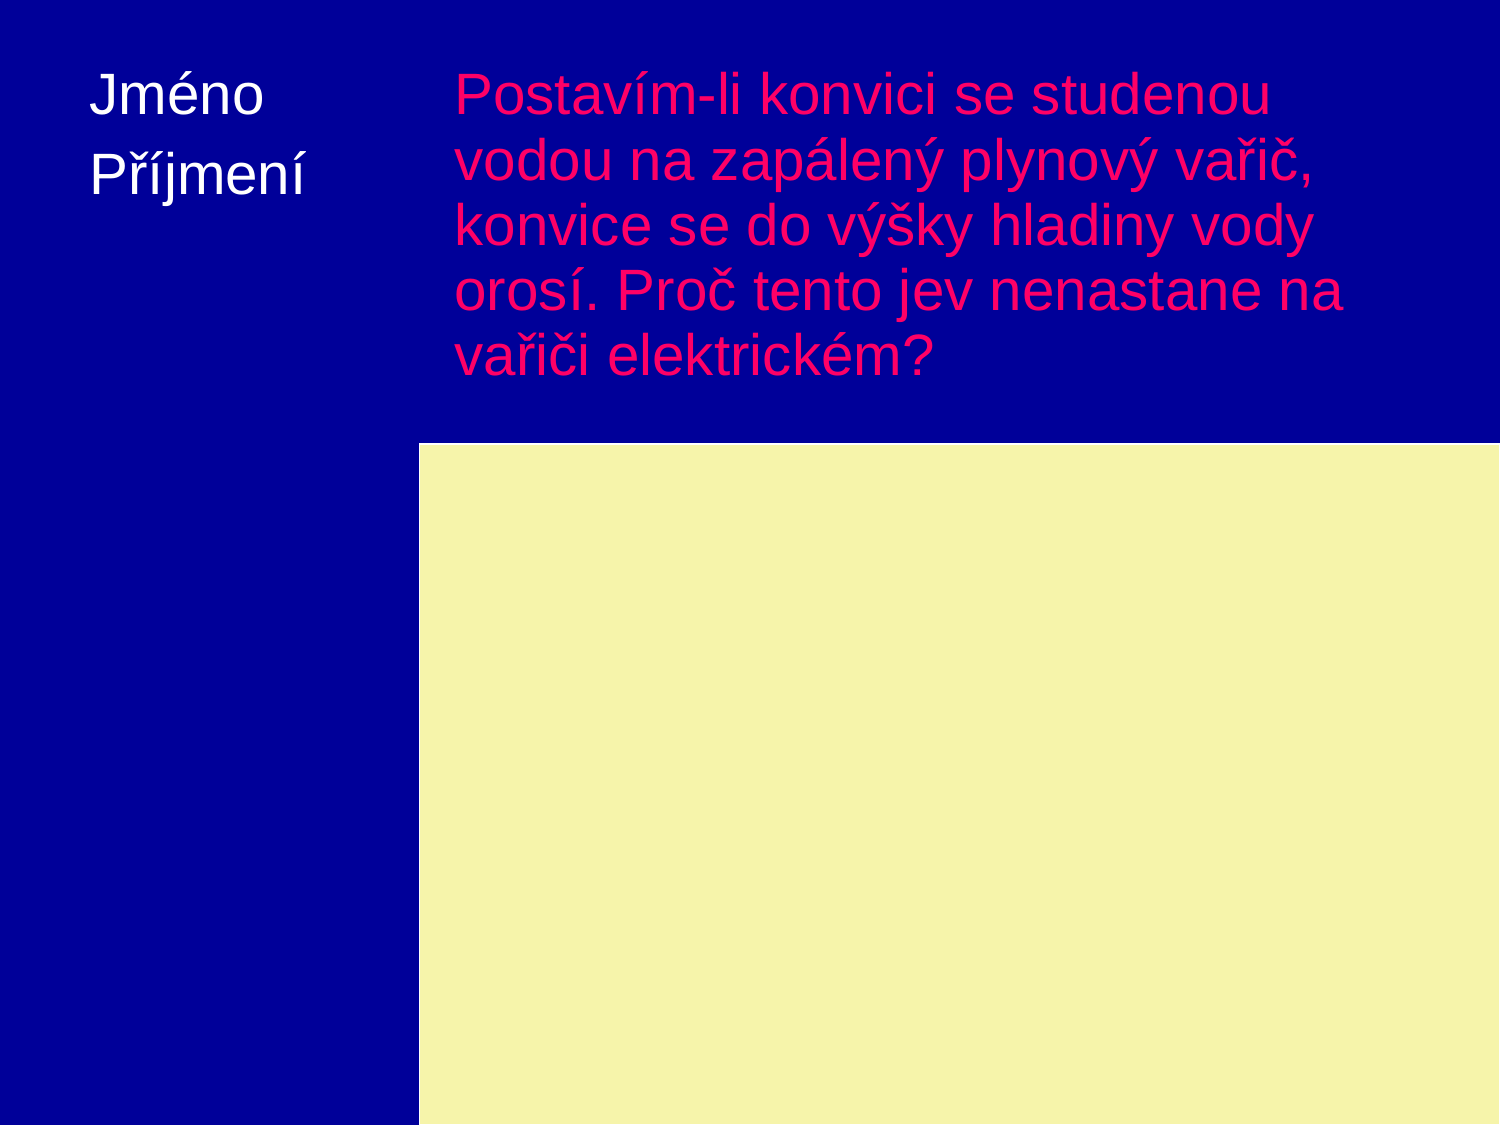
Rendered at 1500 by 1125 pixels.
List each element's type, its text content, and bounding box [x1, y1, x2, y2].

text_box Jméno Příjmení [75, 54, 440, 526]
text_box [419, 444, 1500, 1125]
text_box Postavím-li konvici se studenou vodou na zapálený plynový vařič, konvice se do výšky hladiny vody orosí. Proč tento jev nenastane na vařiči elektrickém? [440, 54, 1459, 444]
